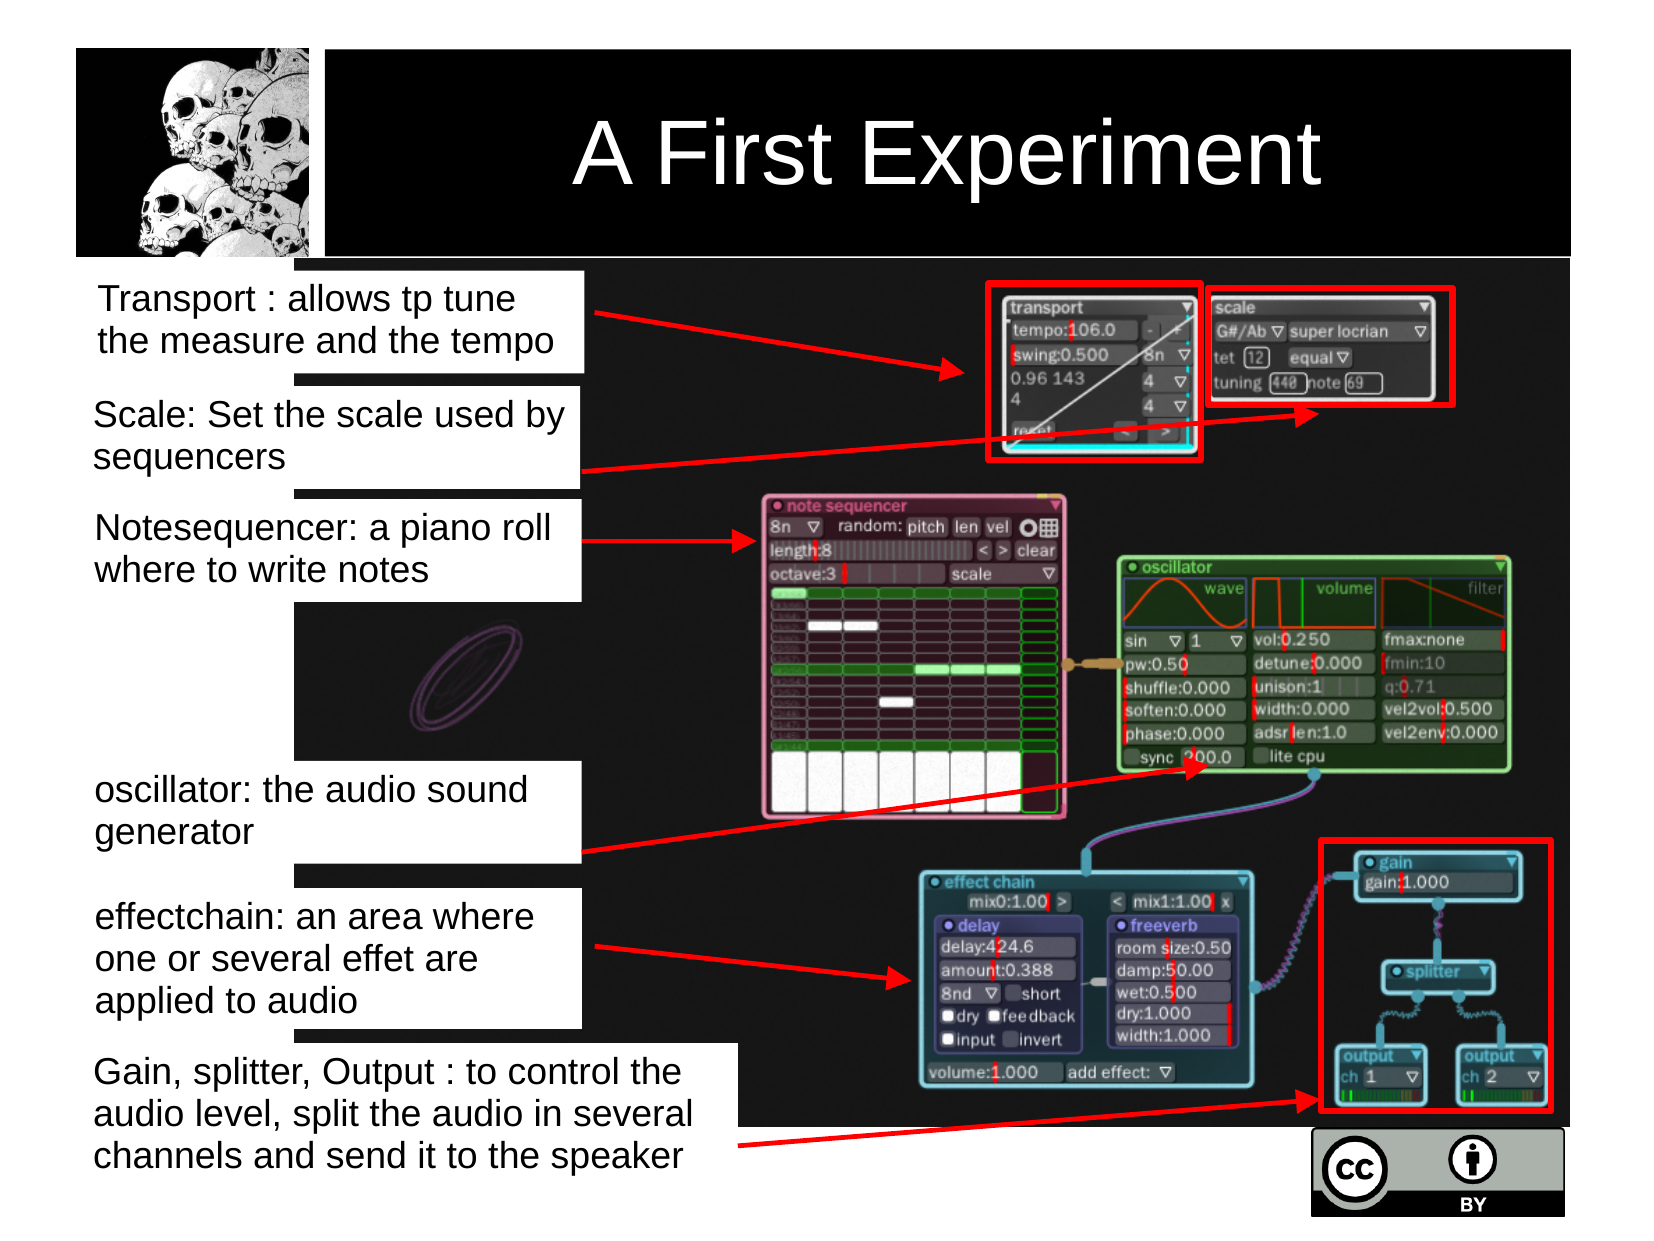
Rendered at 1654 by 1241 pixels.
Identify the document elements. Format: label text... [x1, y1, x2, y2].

text_box Gain, splitter, Output : to control the audio level, split the audio in several channels and send it to the speaker [78, 1043, 738, 1190]
picture [1324, 844, 1548, 1108]
picture [991, 287, 1198, 437]
text_box oscillator: the audio sound generator [79, 760, 582, 864]
picture [991, 426, 1198, 457]
picture [76, 48, 309, 257]
picture [1211, 291, 1449, 402]
text_box effectchain: an area where one or several effet are applied to audio [79, 888, 582, 1029]
title A First Experiment [324, 49, 1571, 257]
text_box Notesequencer: a piano roll where to write notes [79, 499, 582, 602]
text_box Scale: Set the scale used by sequencers [78, 386, 581, 489]
picture [294, 258, 1570, 1217]
text_box Transport : allows tp tune the measure and the tempo [82, 270, 585, 374]
